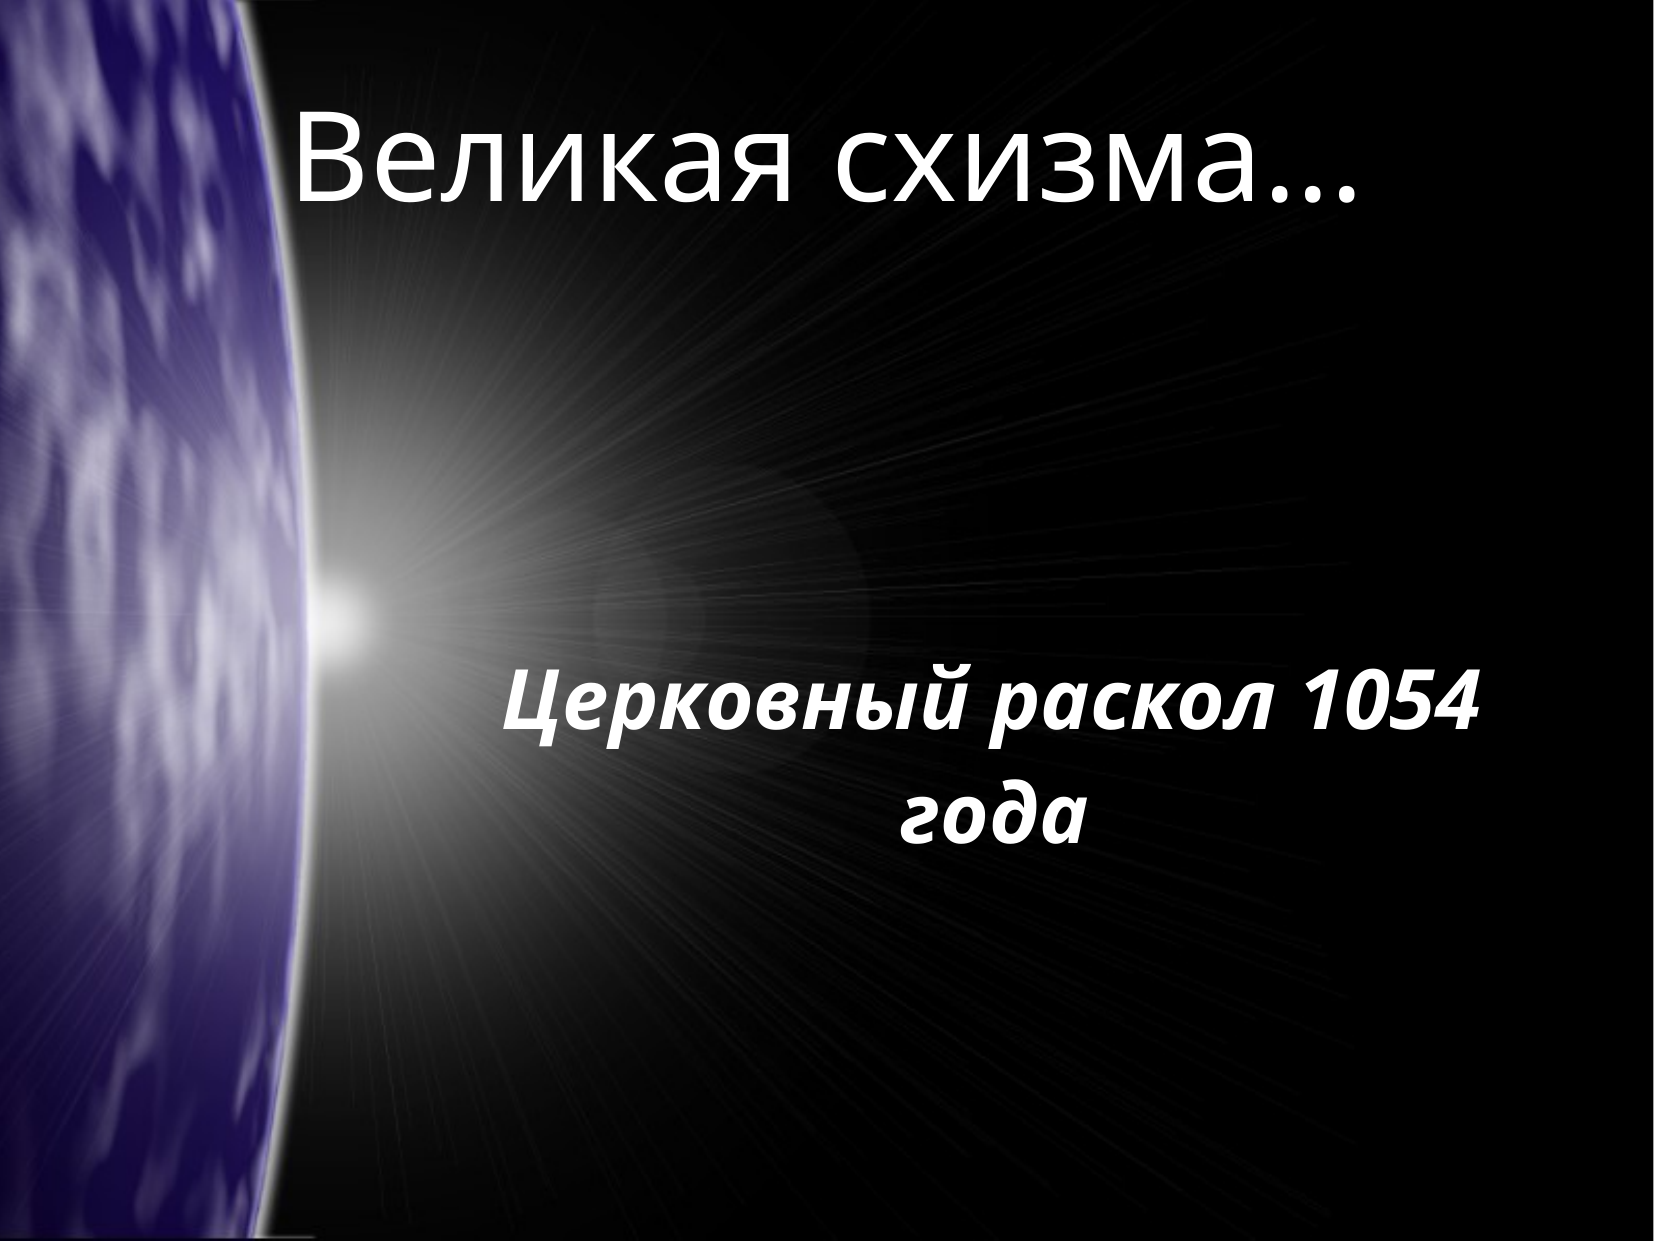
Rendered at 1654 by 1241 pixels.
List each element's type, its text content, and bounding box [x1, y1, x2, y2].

picture [0, 0, 1654, 1241]
title Великая схизма... [82, 149, 1571, 157]
subtitle Церковный раскол 1054 года [385, 738, 1534, 764]
